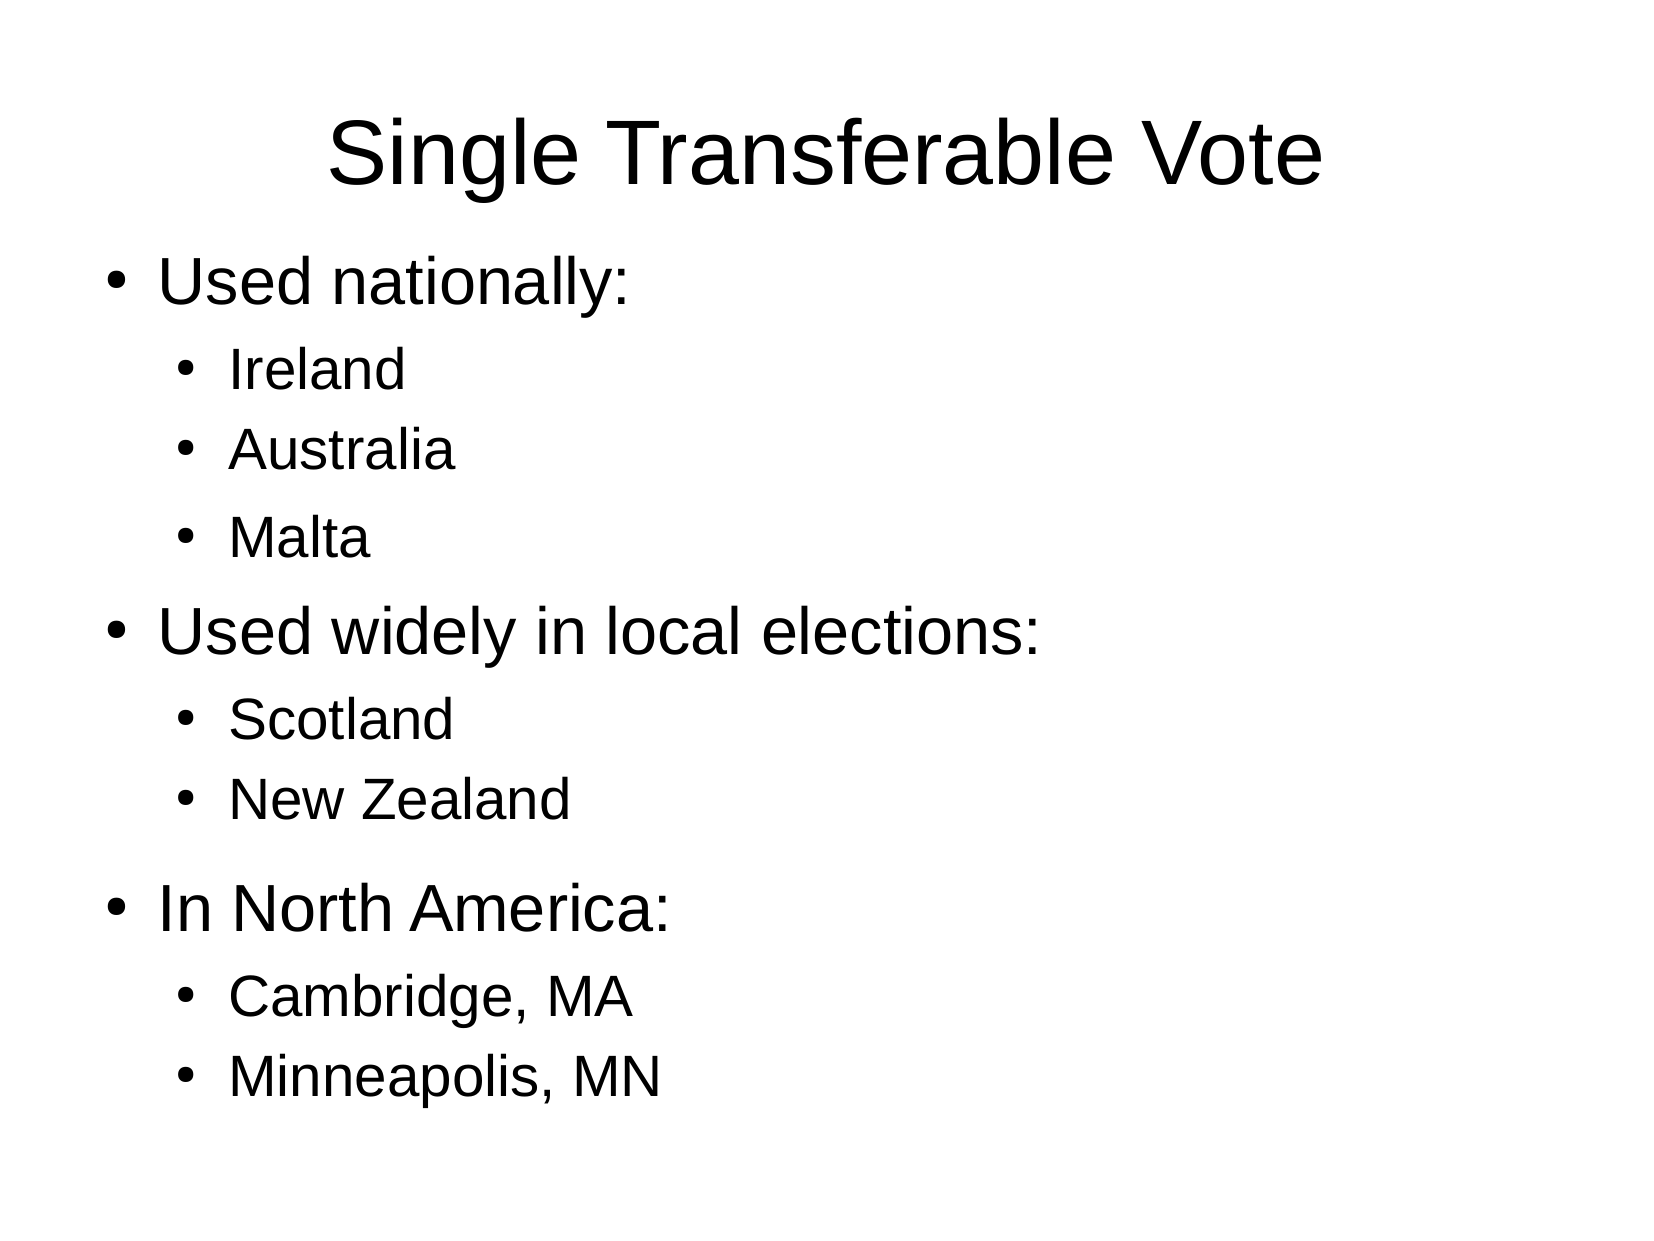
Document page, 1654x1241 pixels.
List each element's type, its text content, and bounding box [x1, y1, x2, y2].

title Single Transferable Vote [82, 49, 1571, 257]
list Used nationally: Ireland Australia Malta Used widely in local elections: Scotland New Zealand In North America: Cambridge, MA Minneapolis, MN [86, 243, 1576, 1108]
